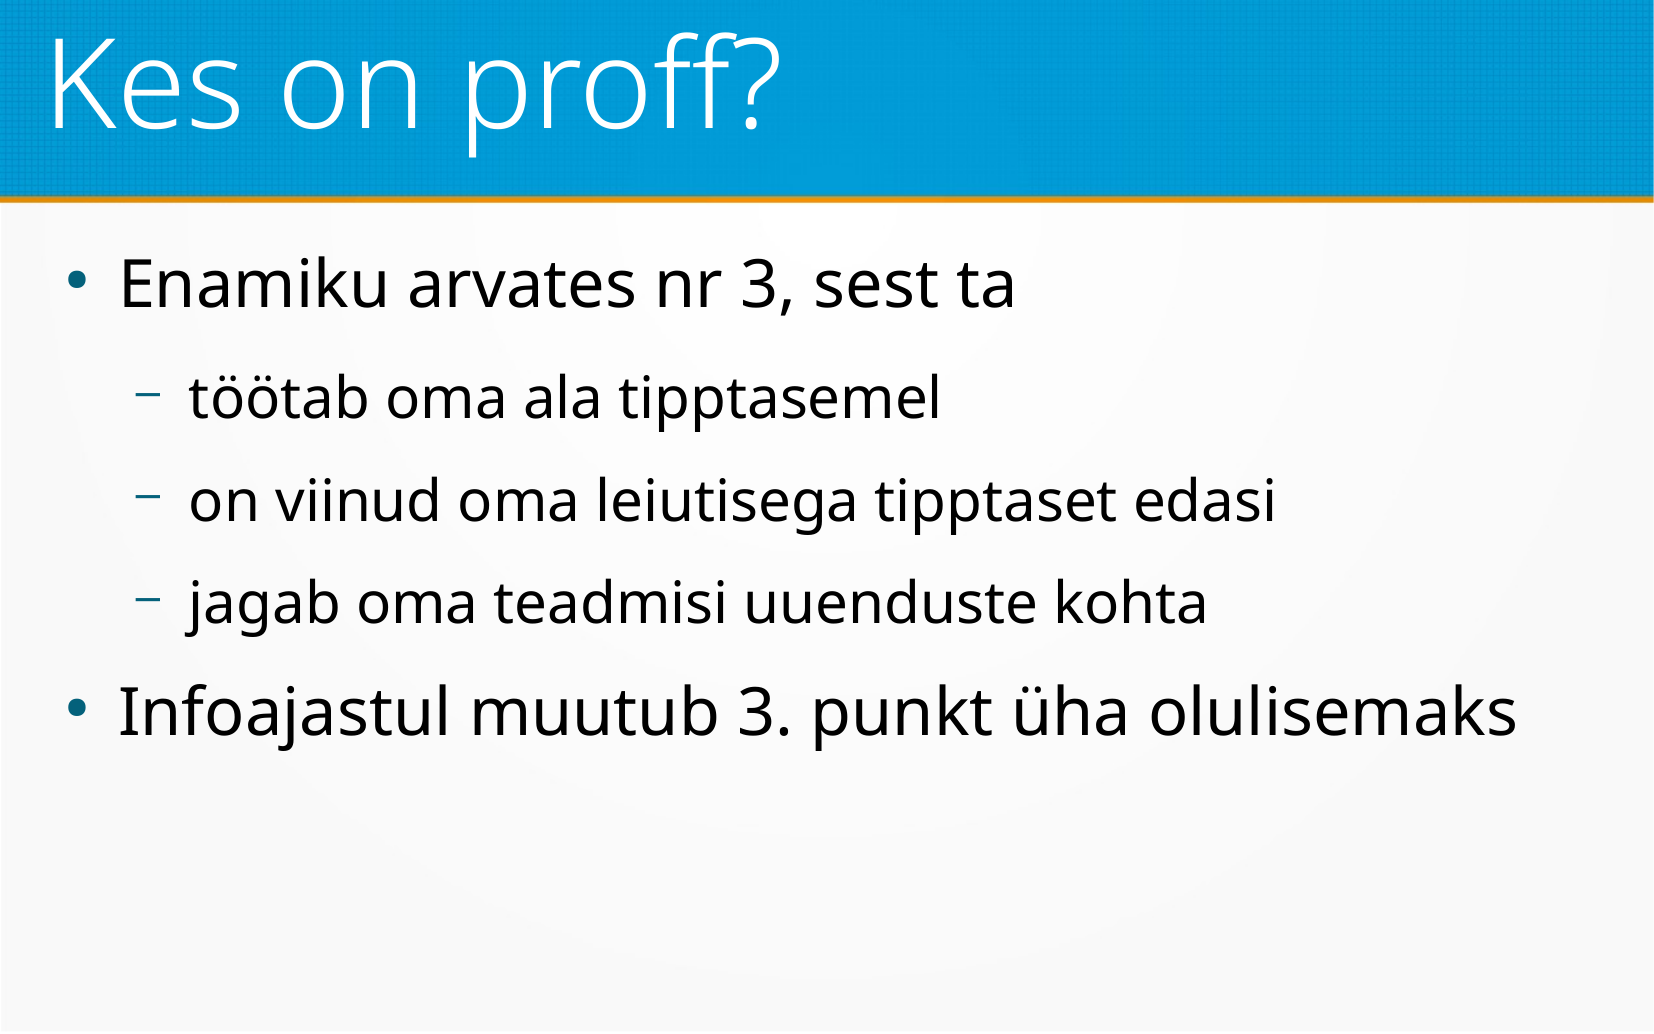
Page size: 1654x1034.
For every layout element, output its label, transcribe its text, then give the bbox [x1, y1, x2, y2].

title Kes on proff? [43, 0, 1619, 166]
picture [0, 195, 1654, 1034]
list Enamiku arvates nr 3, sest ta töötab oma ala tipptasemel on viinud oma leiutisega tipptaset edasi jagab oma teadmisi uuenduste kohta Infoajastul muutub 3. punkt üha olulisemaks [47, 236, 1607, 1002]
